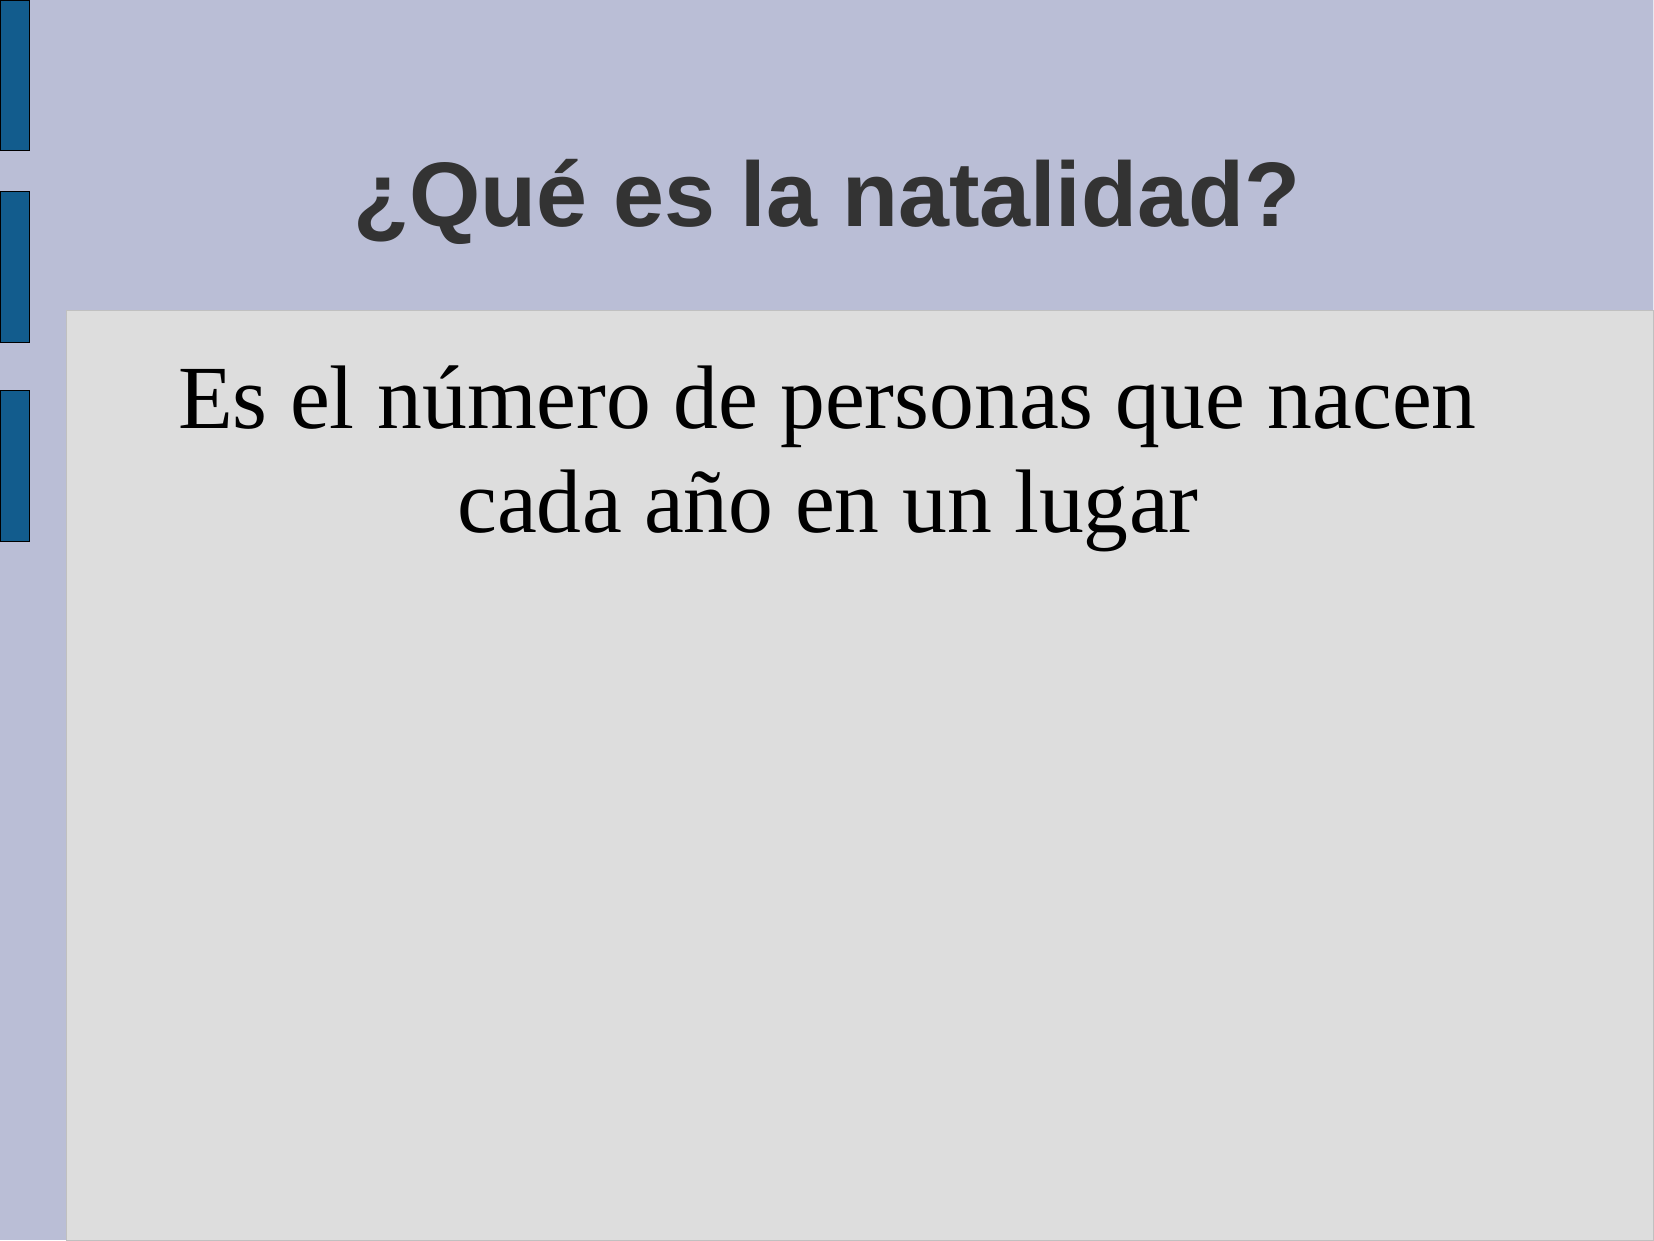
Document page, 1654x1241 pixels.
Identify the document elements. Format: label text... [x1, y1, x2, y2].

chart [121, 344, 1534, 1127]
title ¿Qué es la natalidad? [121, 91, 1534, 299]
